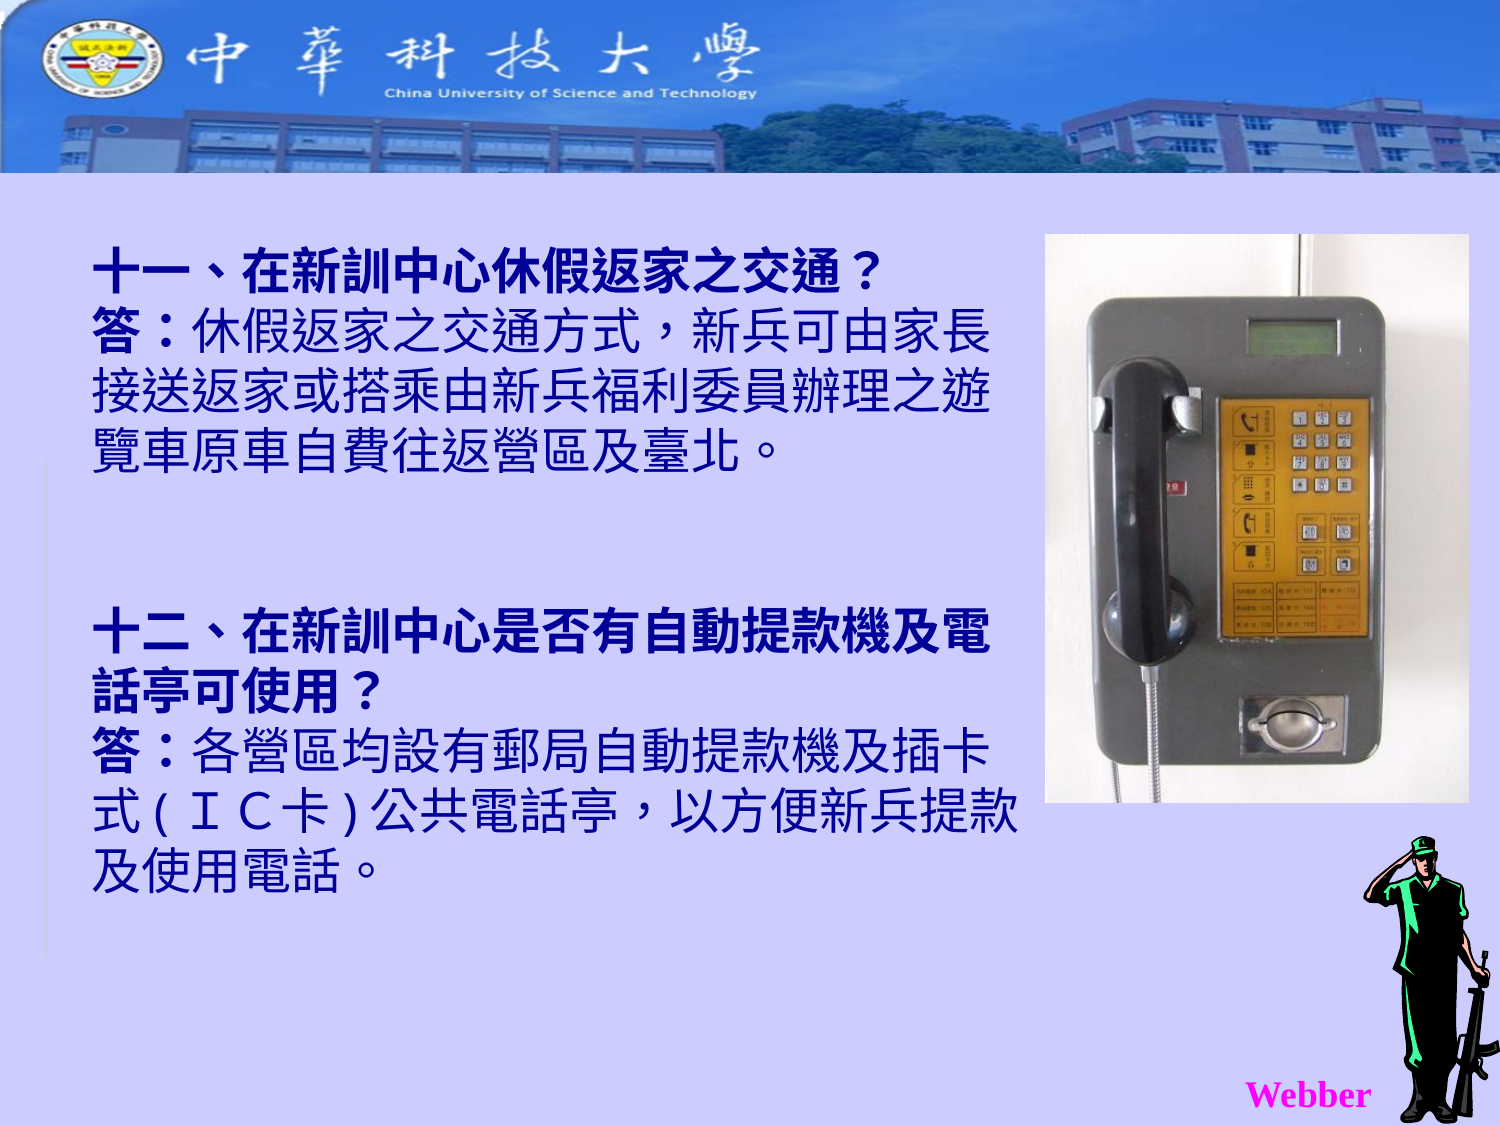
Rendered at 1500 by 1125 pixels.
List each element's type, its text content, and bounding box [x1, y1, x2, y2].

text_box Webber [1229, 1062, 1407, 1123]
picture [0, 0, 1500, 173]
text_box 十一、在新訓中心休假返家之交通？ 答：休假返家之交通方式，新兵可由家長接送返家或搭乘由新兵福利委員辦理之遊覽車原車自費往返營區及臺北。 十二、在新訓中心是否有自動提款機及電話亭可使用？ 答：各營區均設有郵局自動提款機及插卡式(ＩＣ卡)公共電話亭，以方便新兵提款及使用電話。 [77, 232, 1045, 907]
picture [1045, 234, 1469, 803]
picture [1363, 835, 1500, 1125]
